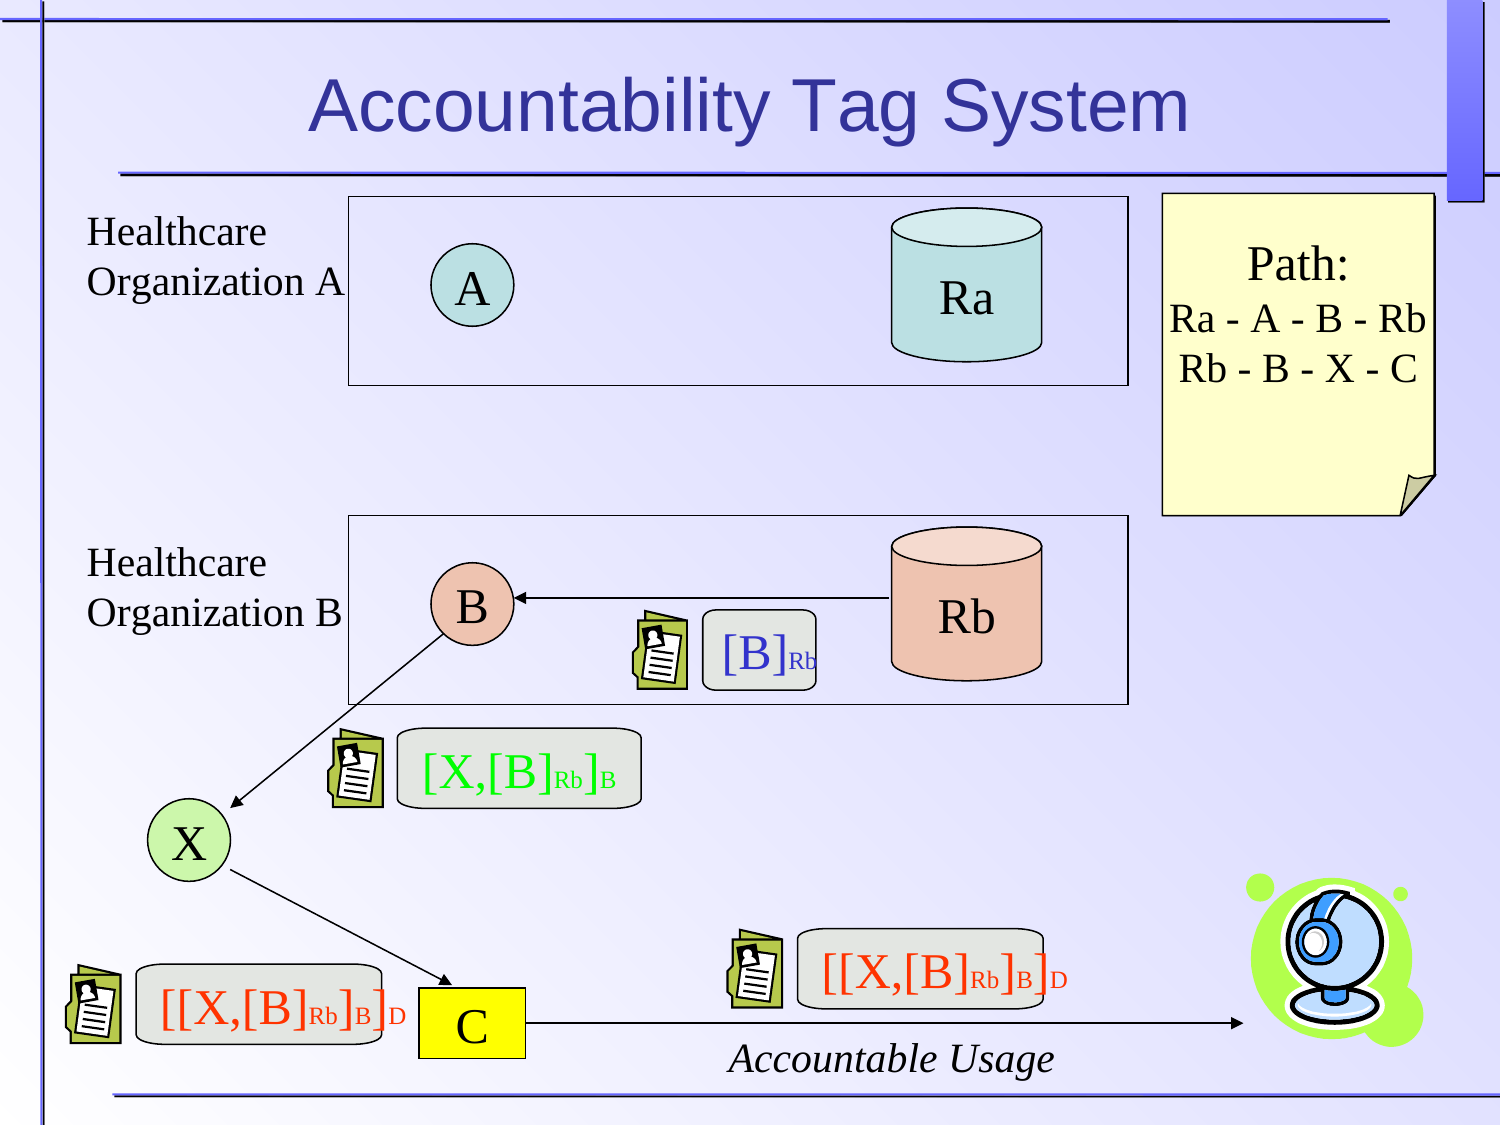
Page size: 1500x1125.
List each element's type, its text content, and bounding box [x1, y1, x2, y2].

text_box C [419, 987, 526, 1059]
text_box Path: Ra - A - B - Rb Rb - B - X - C [1162, 193, 1435, 516]
picture [1246, 873, 1424, 1047]
title Accountability Tag System [75, 7, 1426, 195]
picture [631, 609, 688, 690]
text_box [X,[B]Rb]B [397, 728, 642, 809]
text_box Healthcare Organization A [71, 196, 361, 312]
picture [726, 928, 784, 1009]
picture [327, 727, 384, 809]
text_box Accountable Usage [713, 1023, 1071, 1089]
text_box Healthcare Organization B [71, 527, 358, 643]
picture [64, 963, 122, 1045]
text_box [[X,[B]Rb]B]D [136, 964, 382, 1045]
text_box [[X,[B]Rb]B]D [797, 928, 1044, 1009]
text_box A [430, 243, 514, 327]
text_box X [147, 798, 231, 882]
text_box B [430, 562, 514, 646]
text_box [B]Rb [702, 609, 816, 691]
text_box Ra [891, 229, 1042, 362]
text_box Rb [891, 548, 1042, 681]
